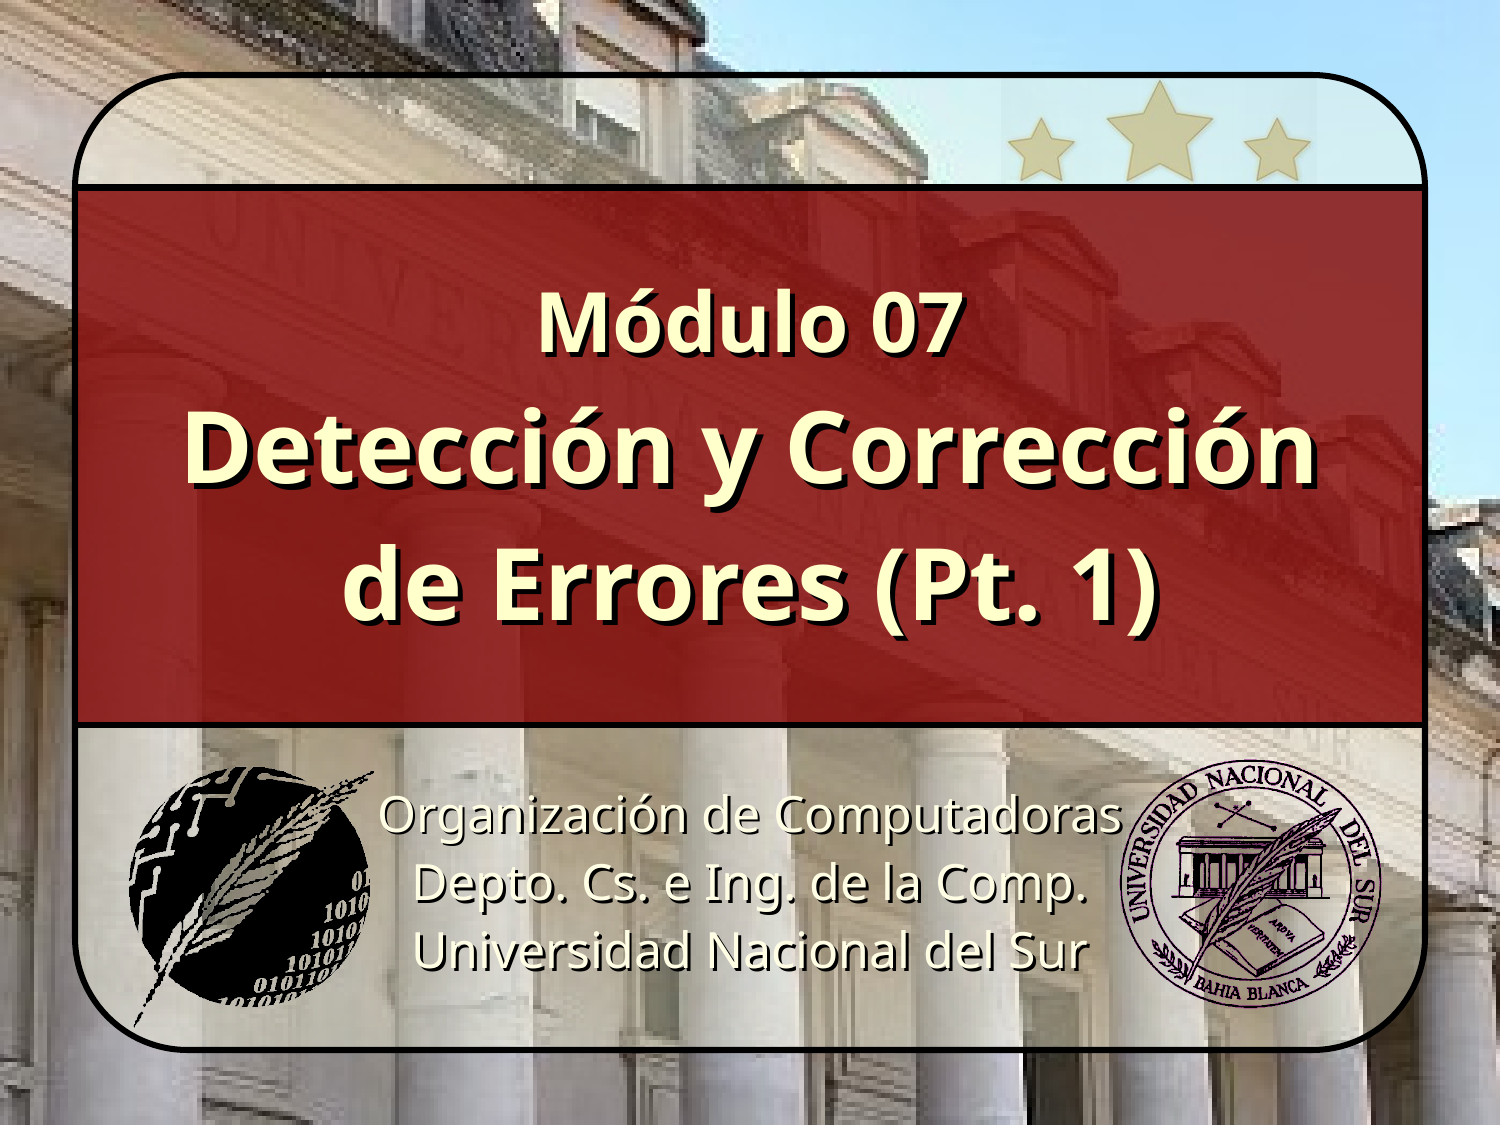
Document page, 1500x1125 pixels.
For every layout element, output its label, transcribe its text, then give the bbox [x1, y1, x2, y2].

title Módulo 07 Detección y Corrección de Errores (Pt. 1) [128, 187, 1372, 726]
picture [0, 0, 1500, 1125]
